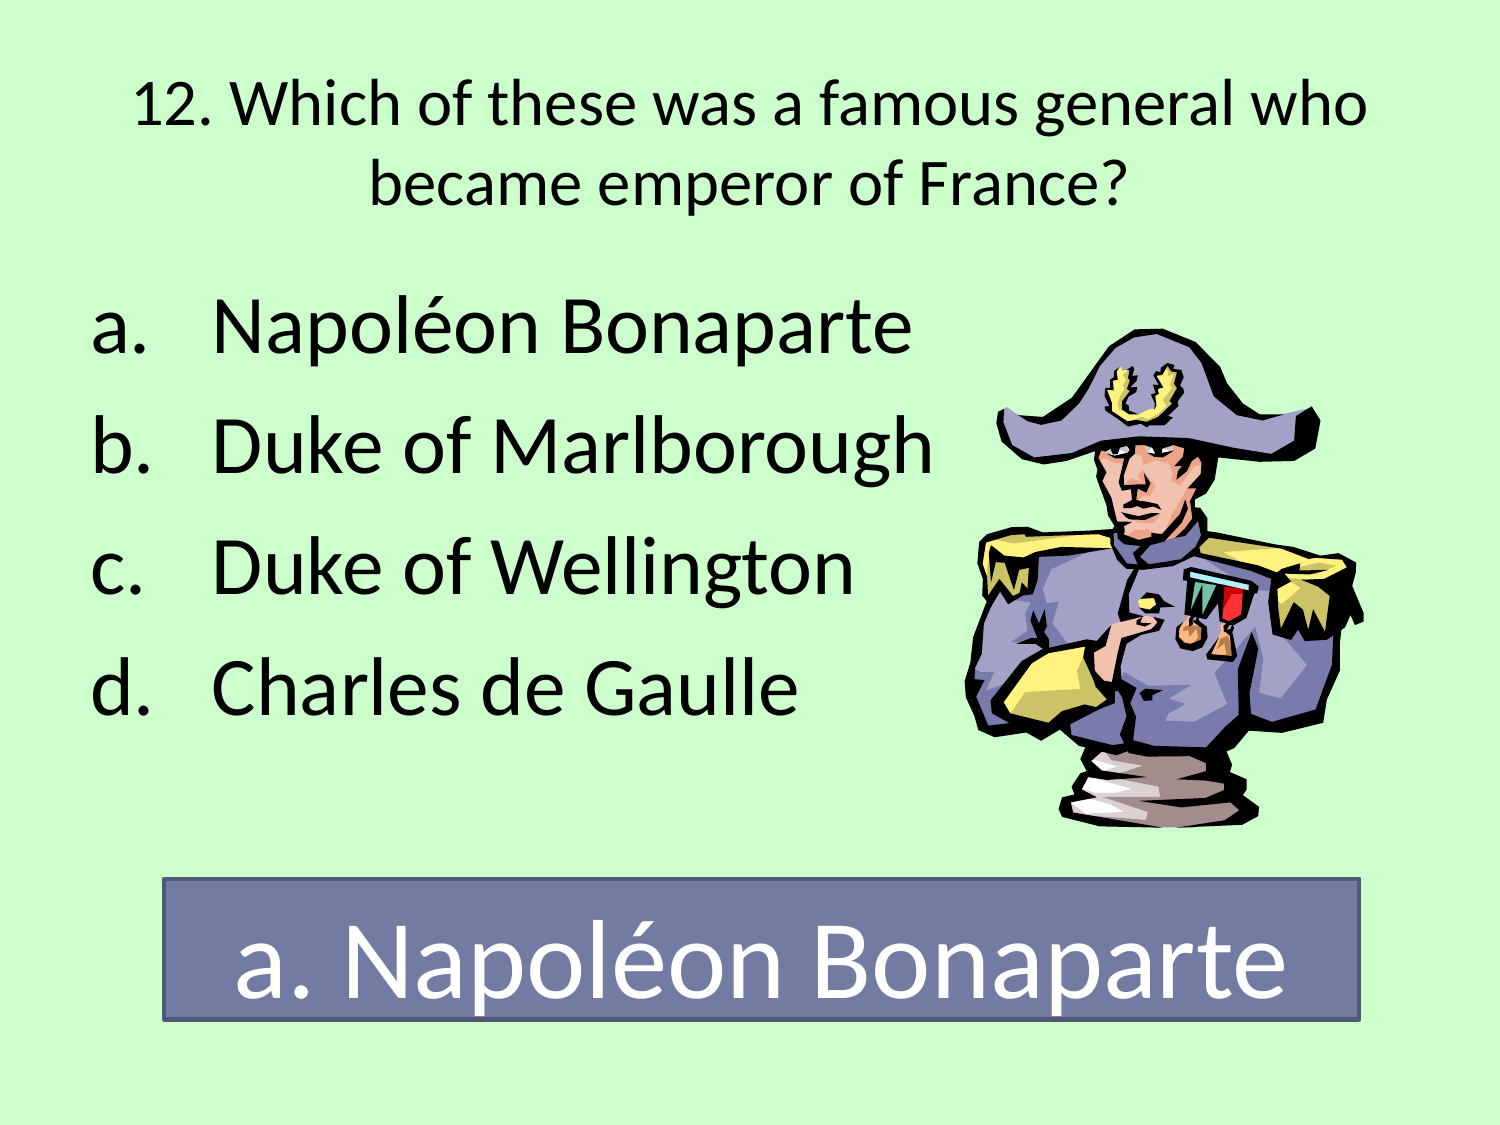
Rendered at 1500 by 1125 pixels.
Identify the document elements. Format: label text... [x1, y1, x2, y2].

text_box a. Napoléon Bonaparte [164, 879, 1359, 1020]
title 12. Which of these was a famous general who became emperor of France? [75, 45, 1426, 233]
picture [964, 326, 1369, 833]
list Napoléon Bonaparte Duke of Marlborough Duke of Wellington Charles de Gaulle [75, 262, 1426, 1005]
